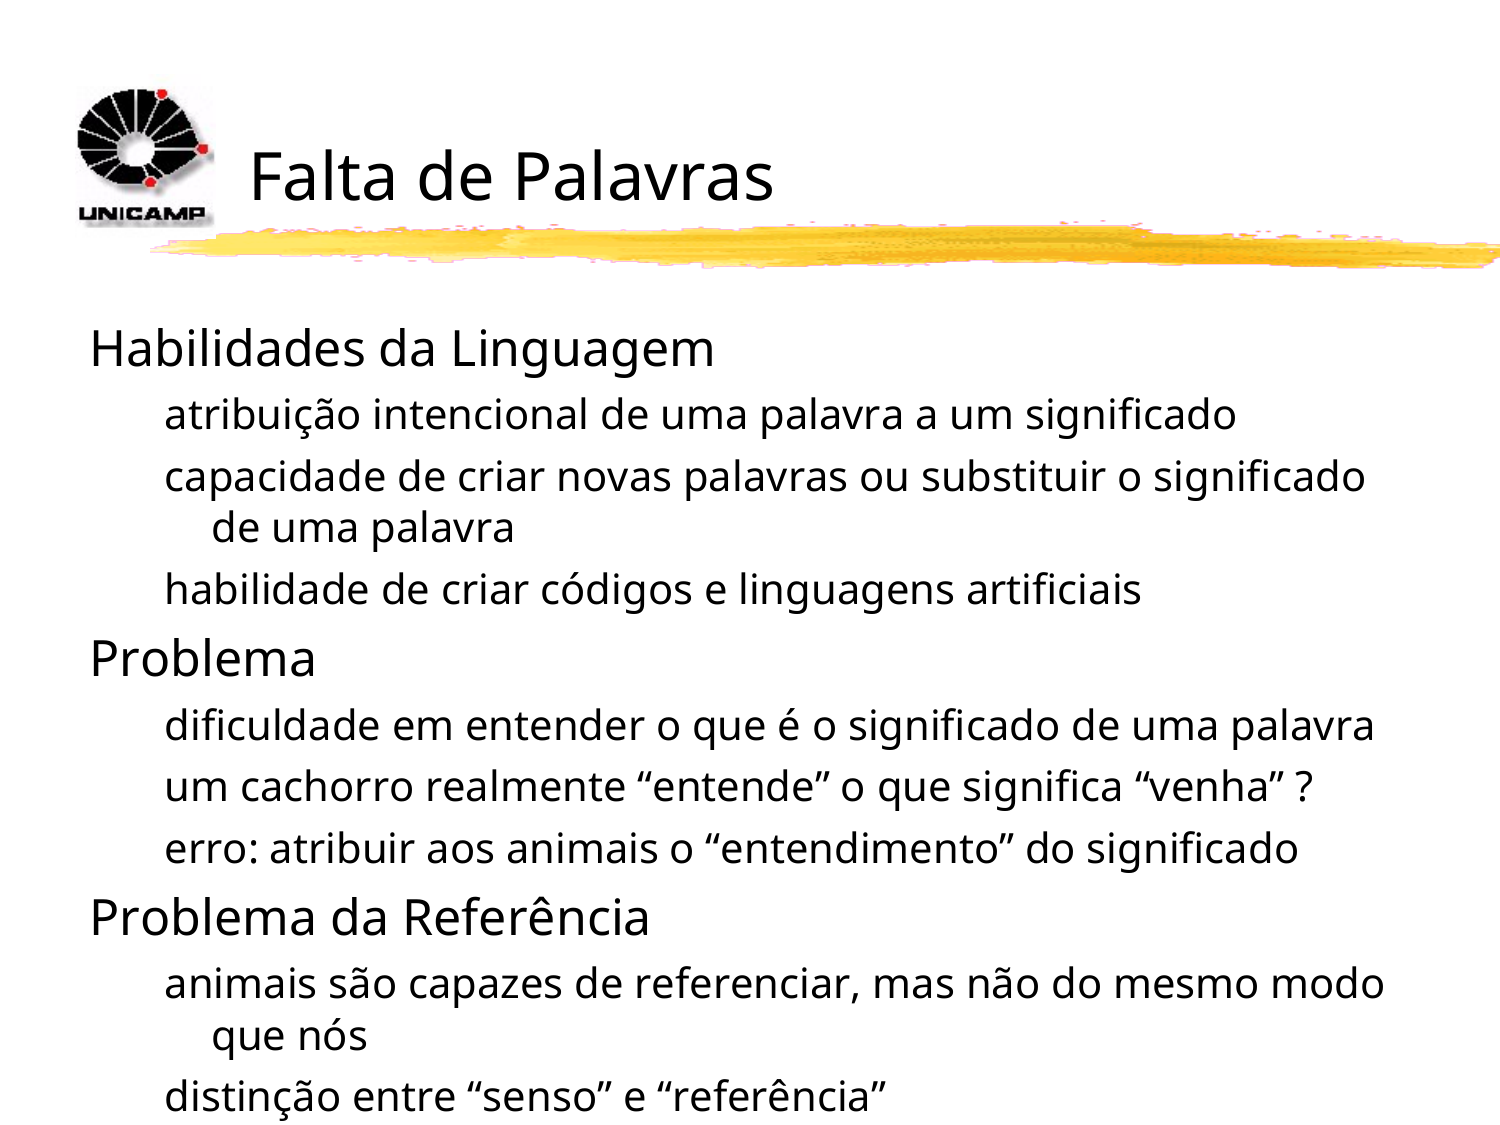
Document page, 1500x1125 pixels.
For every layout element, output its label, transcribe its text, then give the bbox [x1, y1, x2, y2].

title Falta de Palavras [233, 37, 1434, 225]
list Habilidades da Linguagem atribuição intencional de uma palavra a um significado capacidade de criar novas palavras ou substituir o significado de uma palavra habilidade de criar códigos e linguagens artificiais Problema dificuldade em entender o que é o significado de uma palavra um cachorro realmente “entende” o que significa “venha” ? erro: atribuir aos animais o “entendimento” do significado Problema da Referência animais são capazes de referenciar, mas não do mesmo modo que nós distinção entre “senso” e “referência” [74, 309, 1417, 1045]
picture [75, 74, 1500, 279]
